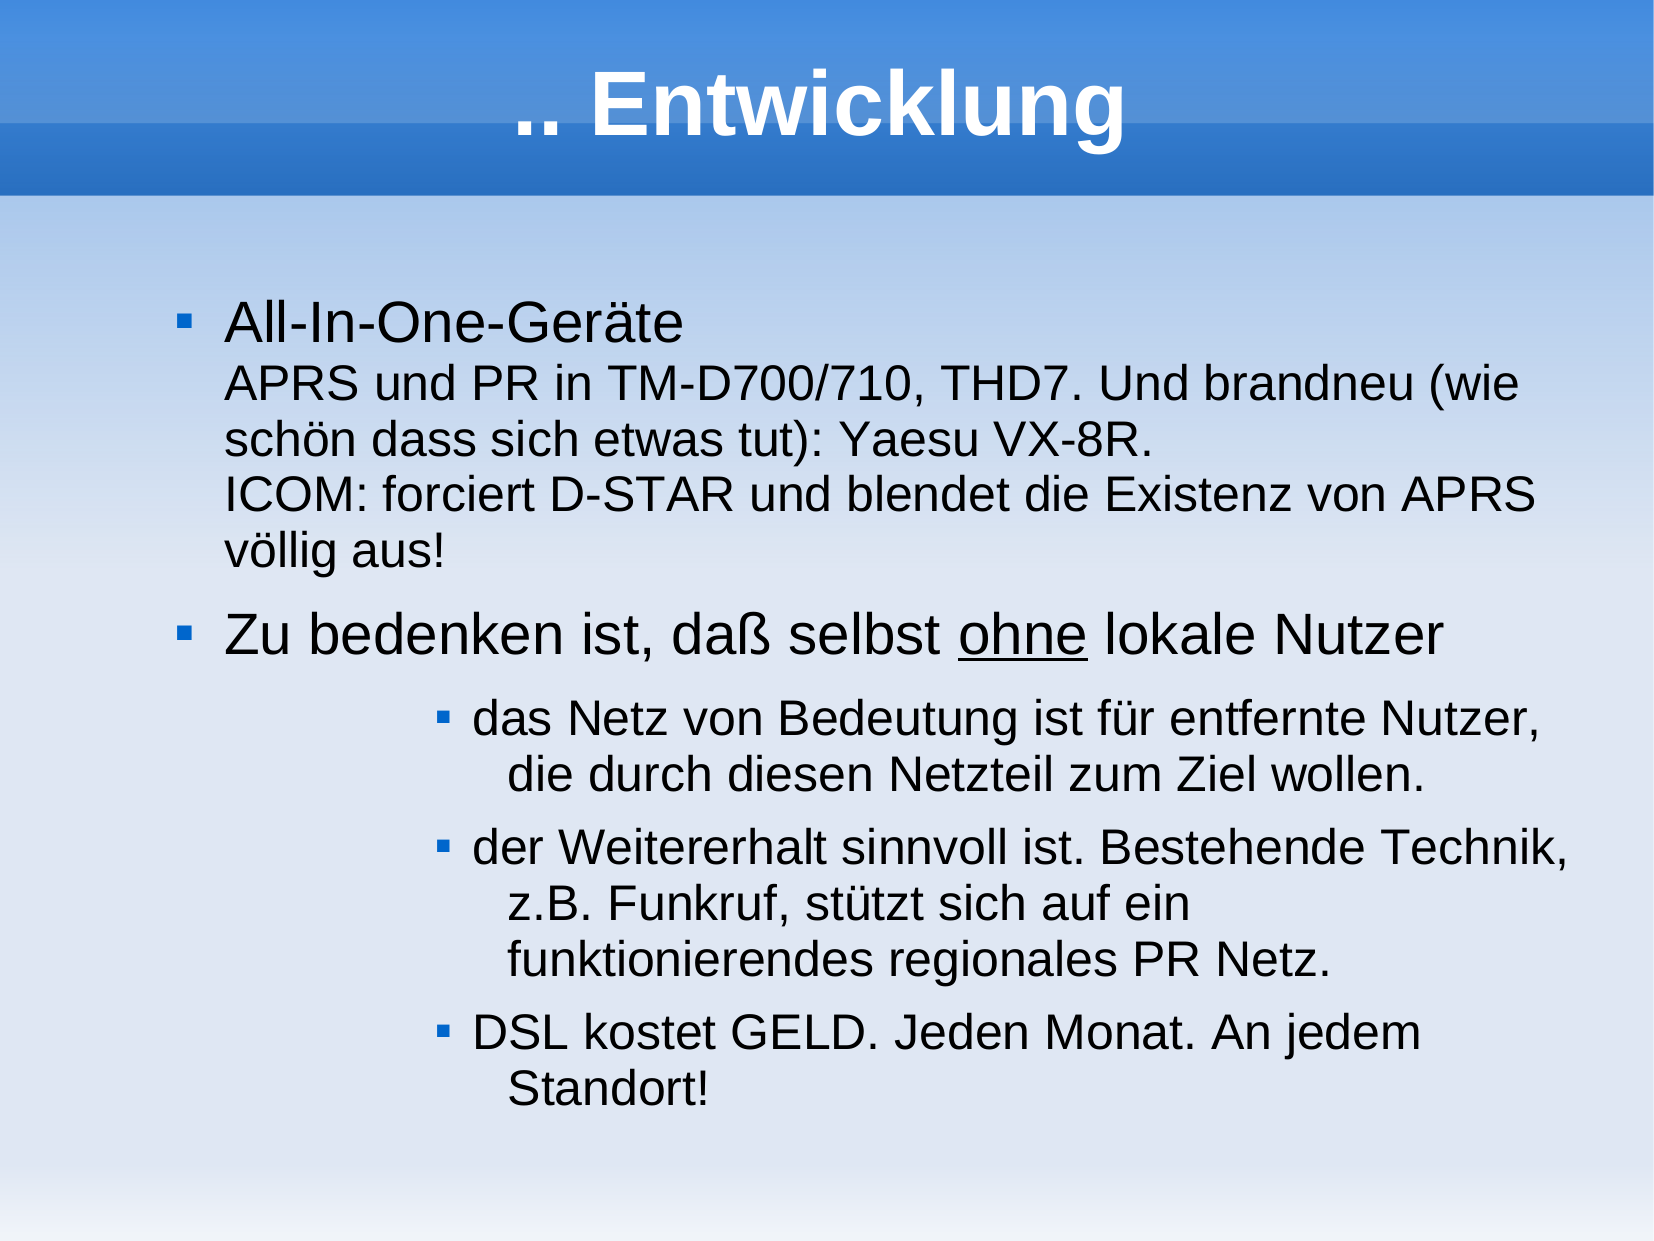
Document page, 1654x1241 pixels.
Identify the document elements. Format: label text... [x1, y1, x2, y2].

picture [0, 0, 1654, 1241]
list All-In-One-Geräte APRS und PR in TM-D700/710, THD7. Und brandneu (wie schön dass sich etwas tut): Yaesu VX-8R. ICOM: forciert D-STAR und blendet die Existenz von APRS völlig aus! Zu bedenken ist, daß selbst ohne lokale Nutzer das Netz von Bedeutung ist für entfernte Nutzer, die durch diesen Netzteil zum Ziel wollen. der Weitererhalt sinnvoll ist. Bestehende Technik, z.B. Funkruf, stützt sich auf ein funktionierendes regionales PR Netz. DSL kostet GELD. Jeden Monat. An jedem Standort! [82, 290, 1571, 1117]
title .. Entwicklung [76, 7, 1565, 200]
